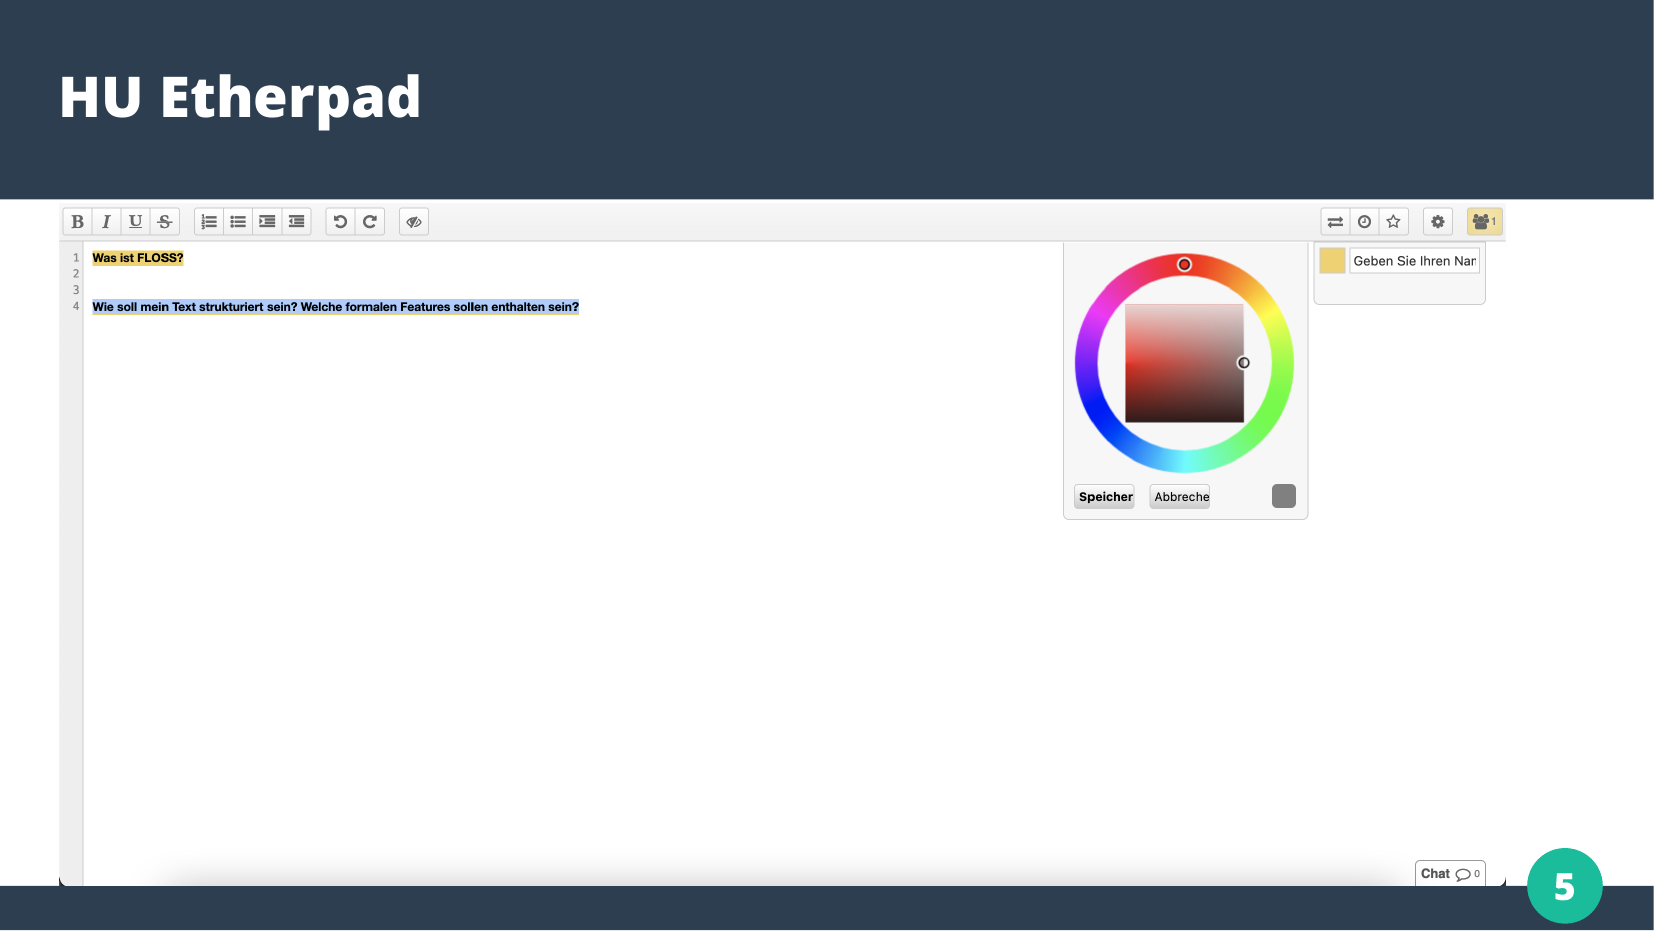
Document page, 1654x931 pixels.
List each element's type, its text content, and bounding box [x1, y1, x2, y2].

title HU Etherpad [59, 37, 1595, 155]
picture [59, 203, 1506, 886]
